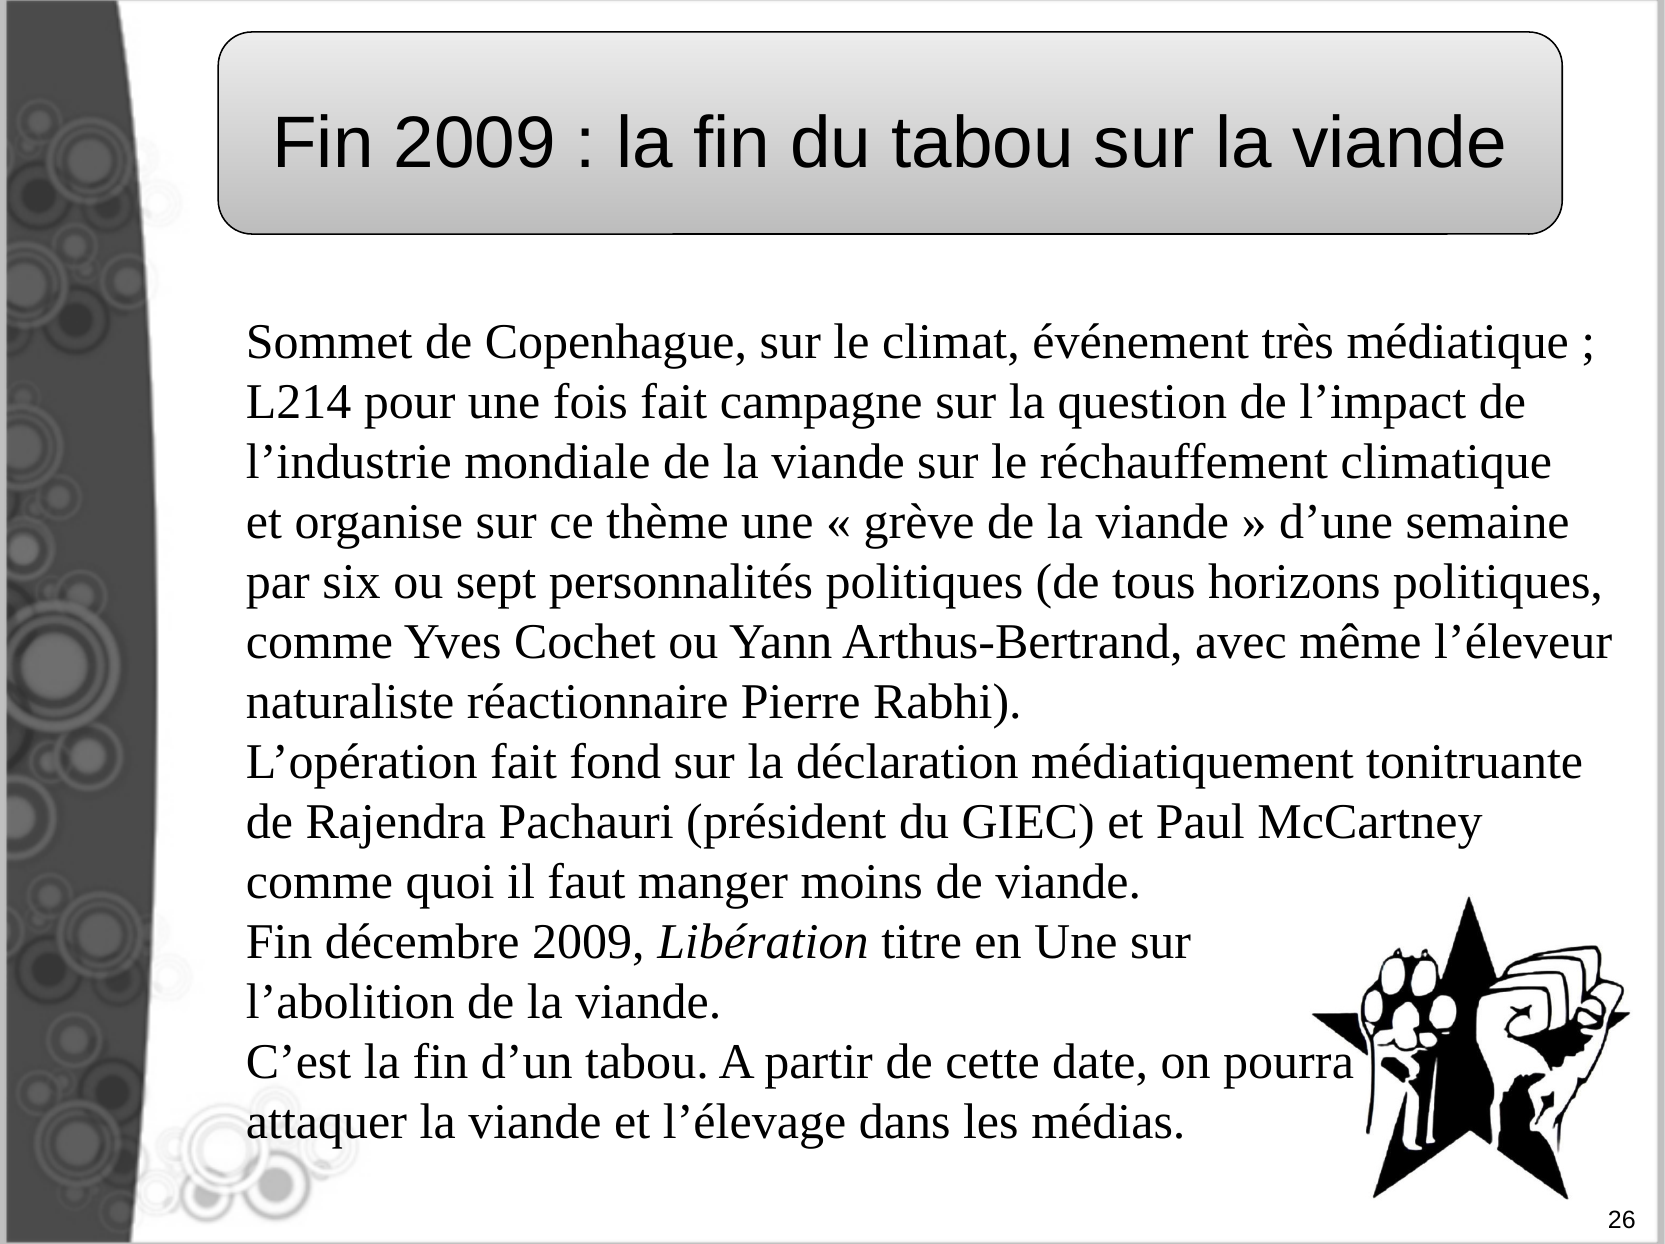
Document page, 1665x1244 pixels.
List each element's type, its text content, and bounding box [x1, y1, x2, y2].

text_box [218, 31, 1563, 235]
picture [3, 0, 1662, 1244]
text_box Fin 2009 : la fin du tabou sur la viande [228, 86, 1553, 190]
text_box Sommet de Copenhague, sur le climat, événement très médiatique ; L214 pour une fois fait campagne sur la question de l’impact de l’industrie mondiale de la viande sur le réchauffement climatique et organise sur ce thème une « grève de la viande » d’une semaine par six ou sept personnalités politiques (de tous horizons politiques, comme Yves Cochet ou Yann Arthus-Bertrand, avec même l’éleveur naturaliste réactionnaire Pierre Rabhi). L’opération fait fond sur la déclaration médiatiquement tonitruante de Rajendra Pachauri (président du GIEC) et Paul McCartney comme quoi il faut manger moins de viande. Fin décembre 2009, Libération titre en Une sur l’abolition de la viande. C’est la fin d’un tabou. A partir de cette date, on pourra attaquer la viande et l’élevage dans les médias. [237, 299, 1625, 1157]
text_box 26 [1297, 1195, 1645, 1242]
